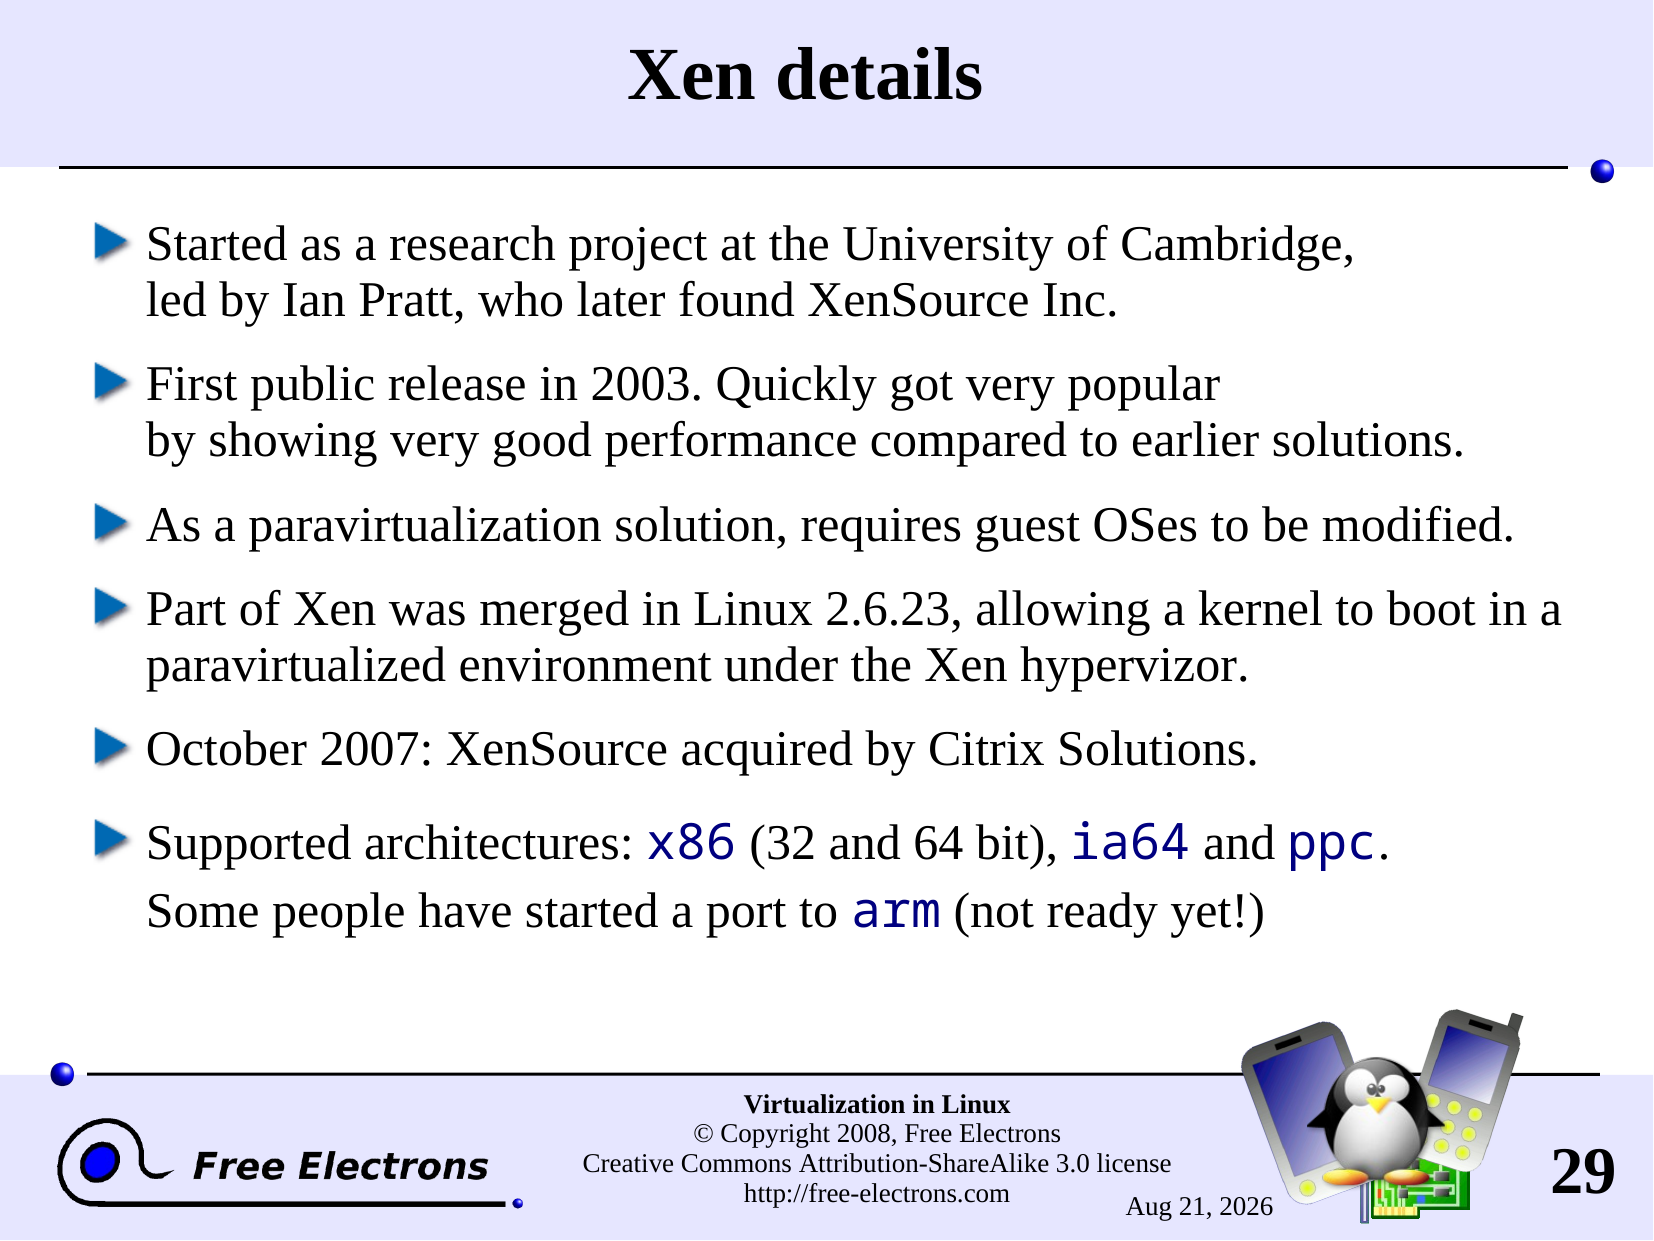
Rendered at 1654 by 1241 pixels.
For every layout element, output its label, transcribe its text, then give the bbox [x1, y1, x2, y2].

title Xen details [60, 25, 1551, 124]
picture [50, 1107, 527, 1216]
list Started as a research project at the University of Cambridge, led by Ian Pratt, who later found XenSource Inc. First public release in 2003. Quickly got very popular by showing very good performance compared to earlier solutions. As a paravirtualization solution, requires guest OSes to be modified. Part of Xen was merged in Linux 2.6.23, allowing a kernel to boot in a paravirtualized environment under the Xen hypervizor. October 2007: XenSource acquired by Citrix Solutions. Supported architectures: x86 (32 and 64 bit), ia64 and ppc. Some people have started a port to arm (not ready yet!) [75, 216, 1576, 1066]
picture [1231, 1066, 1521, 1241]
